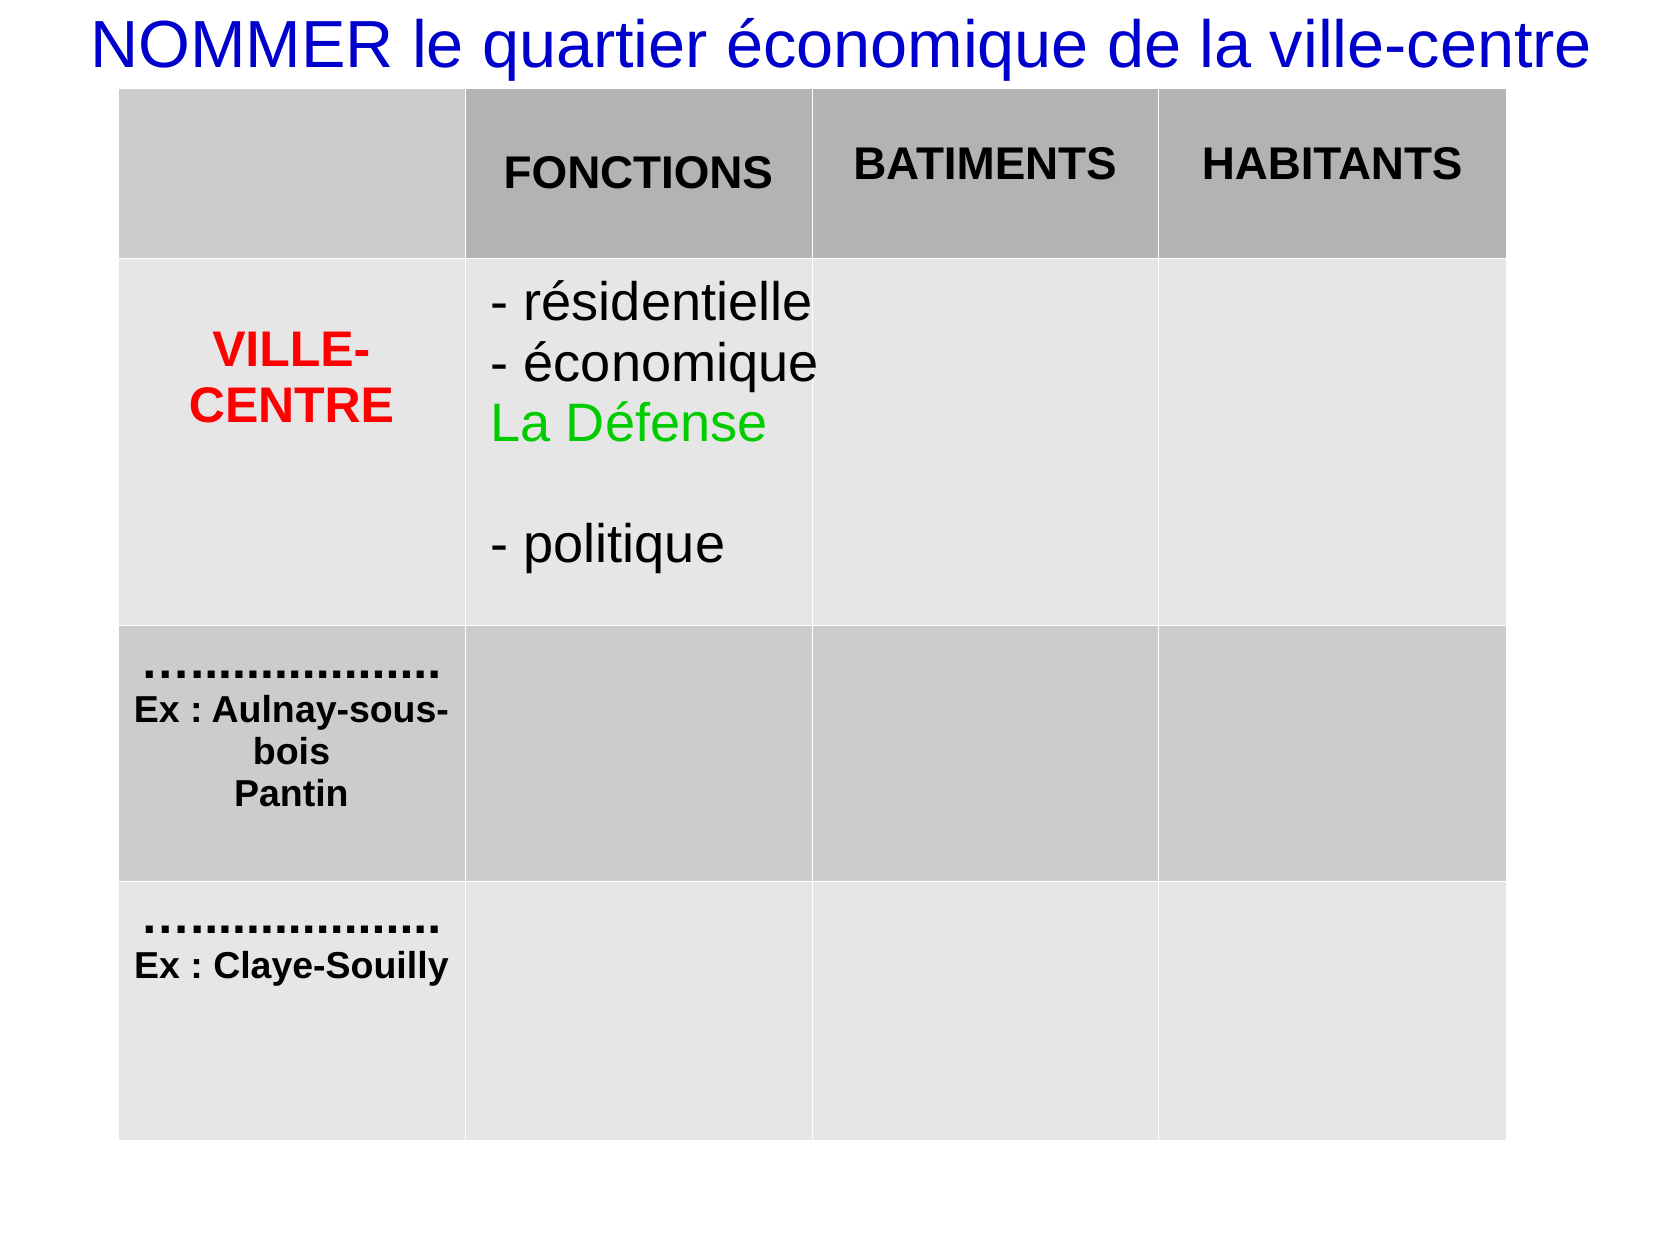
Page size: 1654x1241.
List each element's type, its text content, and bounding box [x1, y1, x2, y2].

table_header [119, 90, 465, 258]
table_cell [466, 626, 812, 881]
text_box NOMMER le quartier économique de la ville-centre [0, 0, 1654, 90]
table_header FONCTIONS [466, 90, 812, 258]
table_cell [813, 259, 1158, 625]
table_header BATIMENTS [813, 90, 1158, 258]
text_box - résidentielle - économique La Défense - politique [475, 264, 835, 638]
table_cell [1159, 882, 1506, 1140]
table_cell VILLE-CENTRE [119, 259, 465, 625]
table_cell [813, 882, 1158, 1140]
table_cell [1159, 259, 1506, 625]
table_cell [1159, 626, 1506, 881]
table_cell [466, 259, 812, 625]
table_cell [466, 882, 812, 1140]
table_cell ….................. Ex : Aulnay-sous-bois Pantin [119, 626, 465, 881]
table_cell [813, 626, 1158, 881]
table_header HABITANTS [1159, 90, 1506, 258]
table_cell ….................. Ex : Claye-Souilly [119, 882, 465, 1140]
